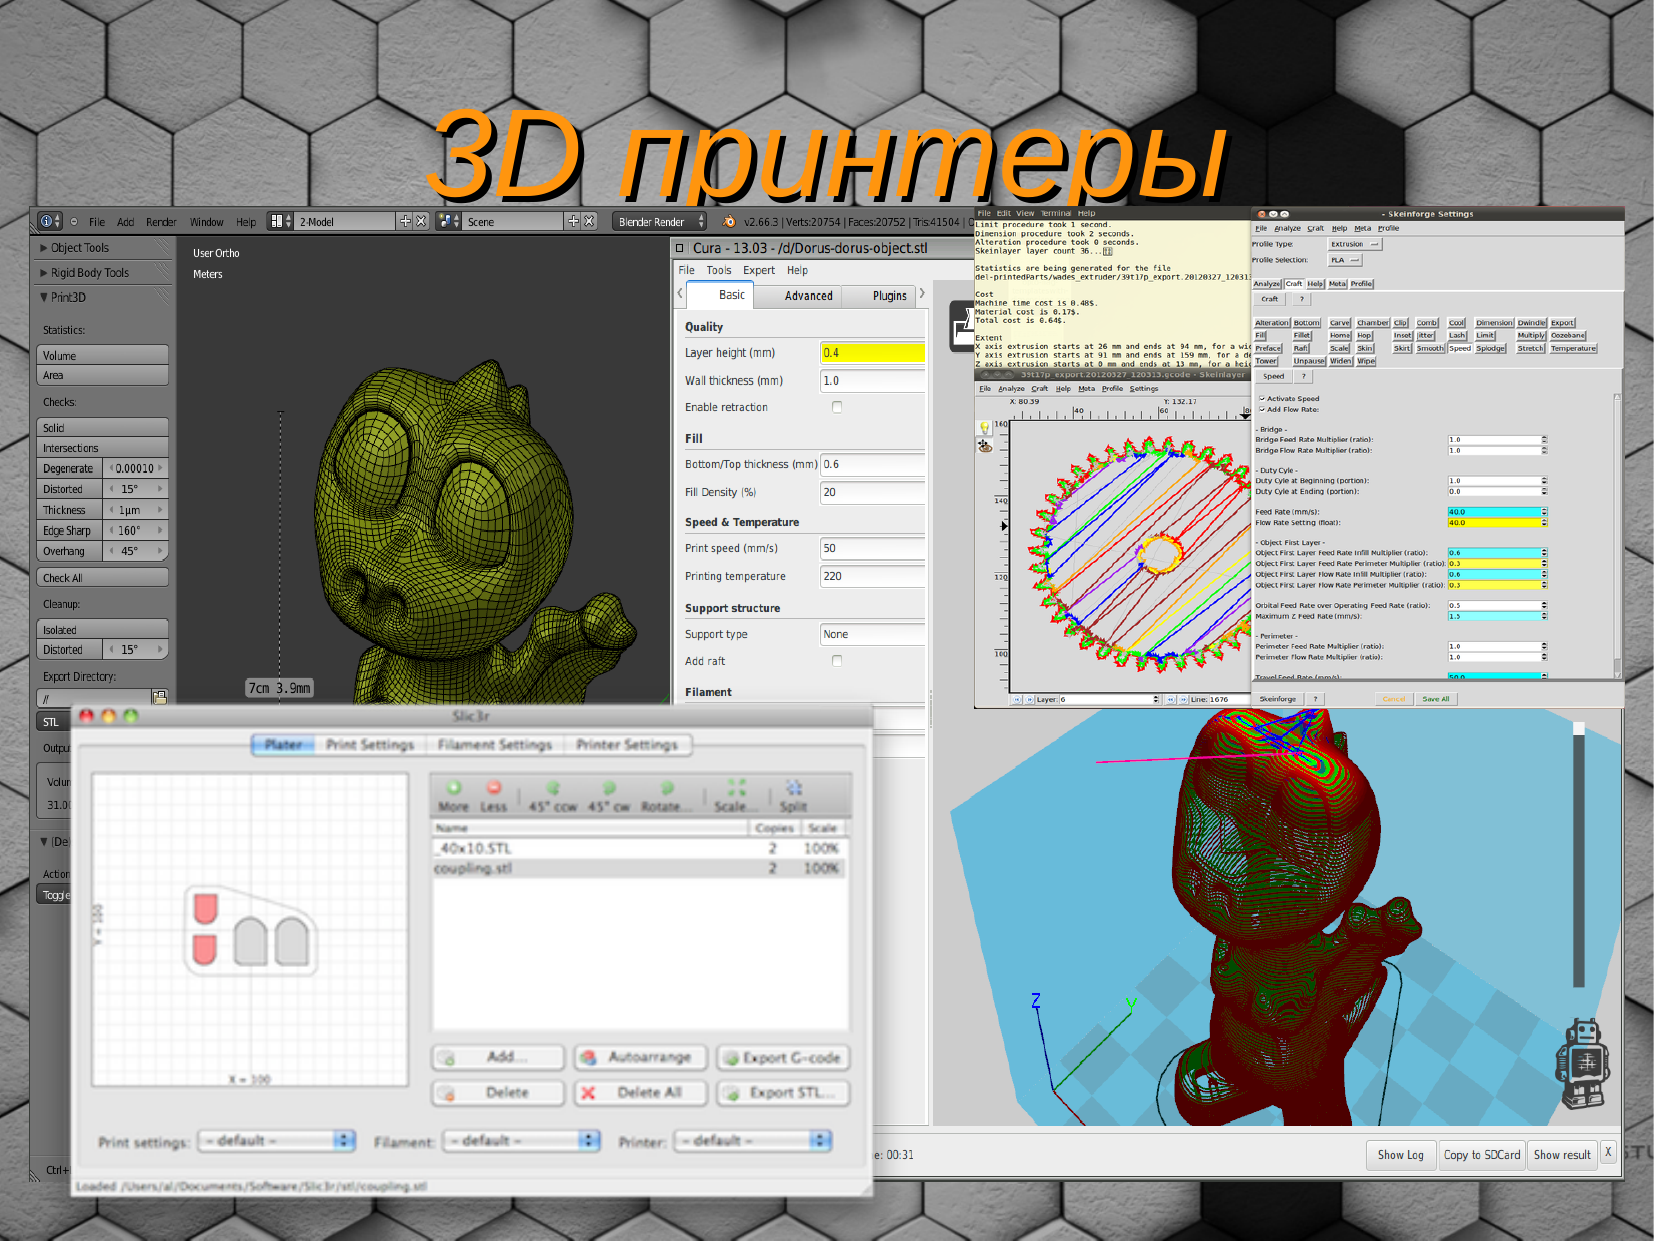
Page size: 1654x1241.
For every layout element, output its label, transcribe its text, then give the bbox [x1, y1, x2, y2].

title 3D принтеры [82, 49, 1571, 206]
picture [0, 0, 1654, 1241]
